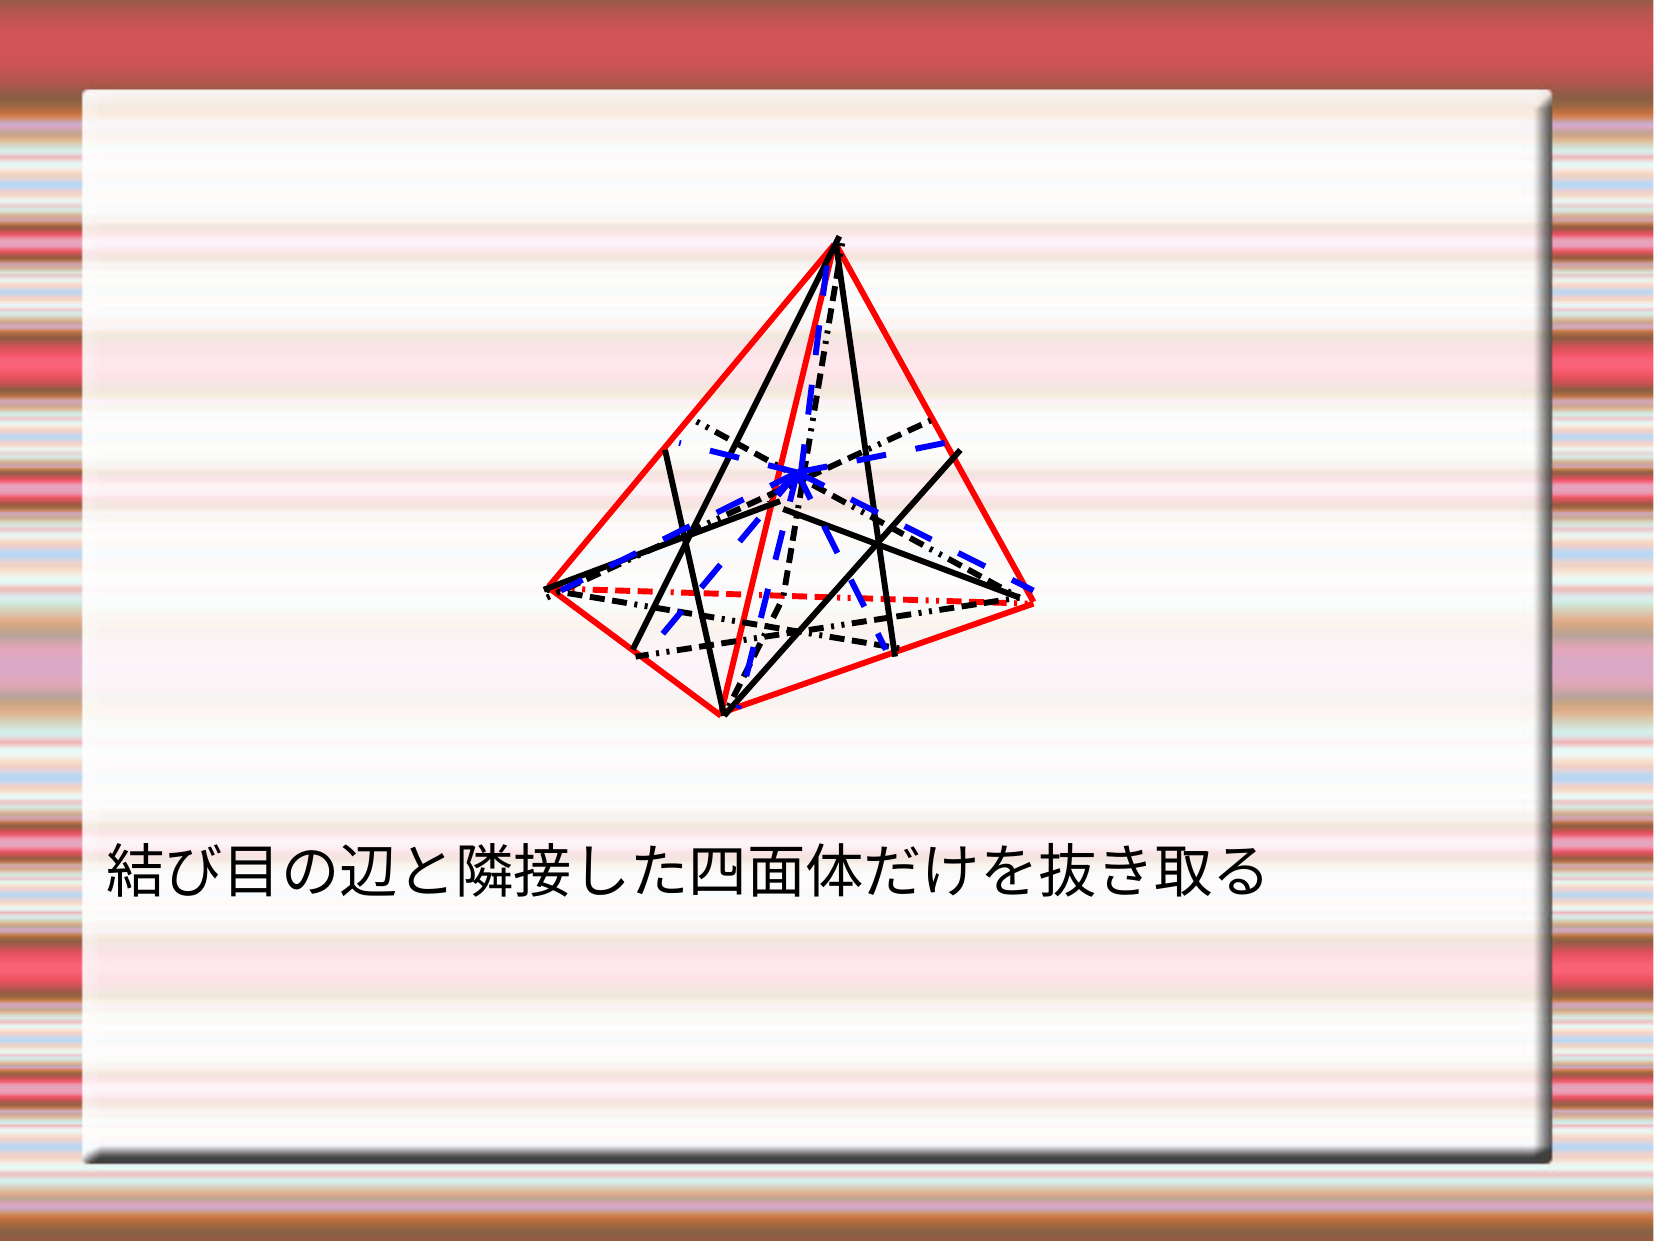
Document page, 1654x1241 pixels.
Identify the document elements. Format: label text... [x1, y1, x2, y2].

picture [0, 0, 1654, 1241]
text_box 結び目の辺と隣接した四面体だけを抜き取る [88, 814, 1506, 1123]
